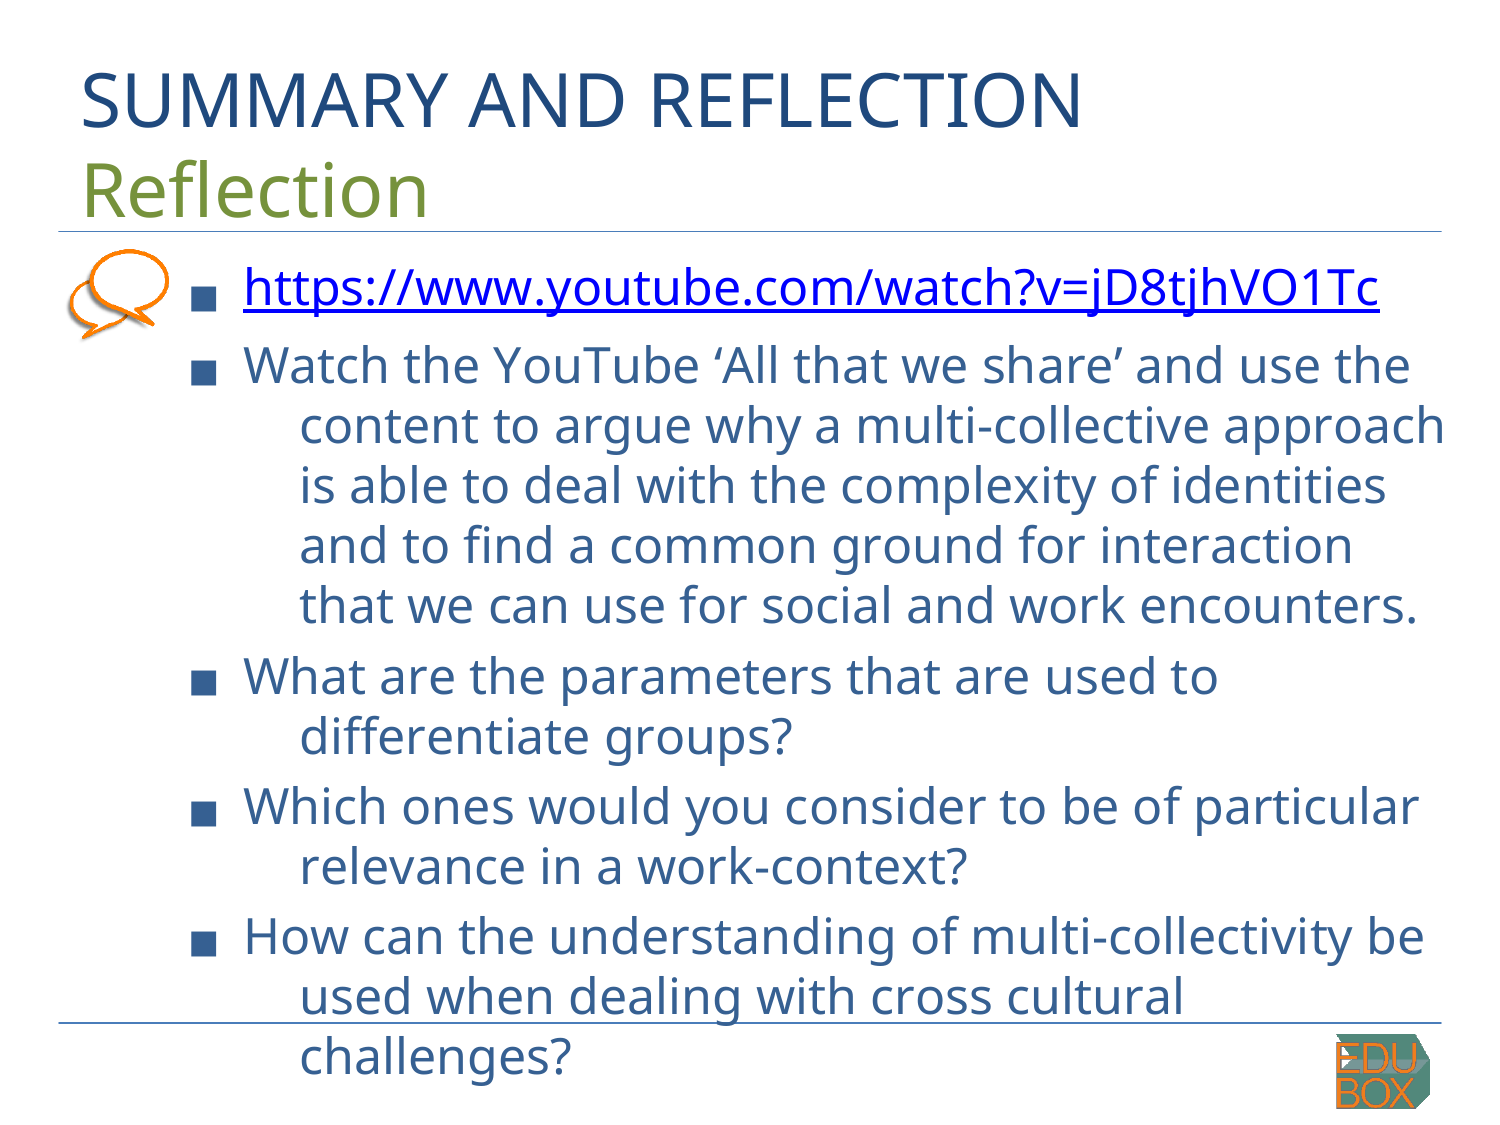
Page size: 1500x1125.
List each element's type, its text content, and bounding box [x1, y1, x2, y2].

list Reflection [64, 127, 1040, 247]
title SUMMARY AND REFLECTION [64, 42, 1500, 153]
list https://www.youtube.com/watch?v=jD8tjhVO1Tc Watch the YouTube ‘All that we share’ and use the content to argue why a multi-collective approach is able to deal with the complexity of identities and to find a common ground for interaction that we can use for social and work encounters. What are the parameters that are used to differentiate groups? Which ones would you consider to be of particular relevance in a work-context? How can the understanding of multi-collectivity be used when dealing with cross cultural challenges? [171, 247, 1475, 998]
picture [64, 249, 169, 345]
picture [1328, 1028, 1437, 1114]
